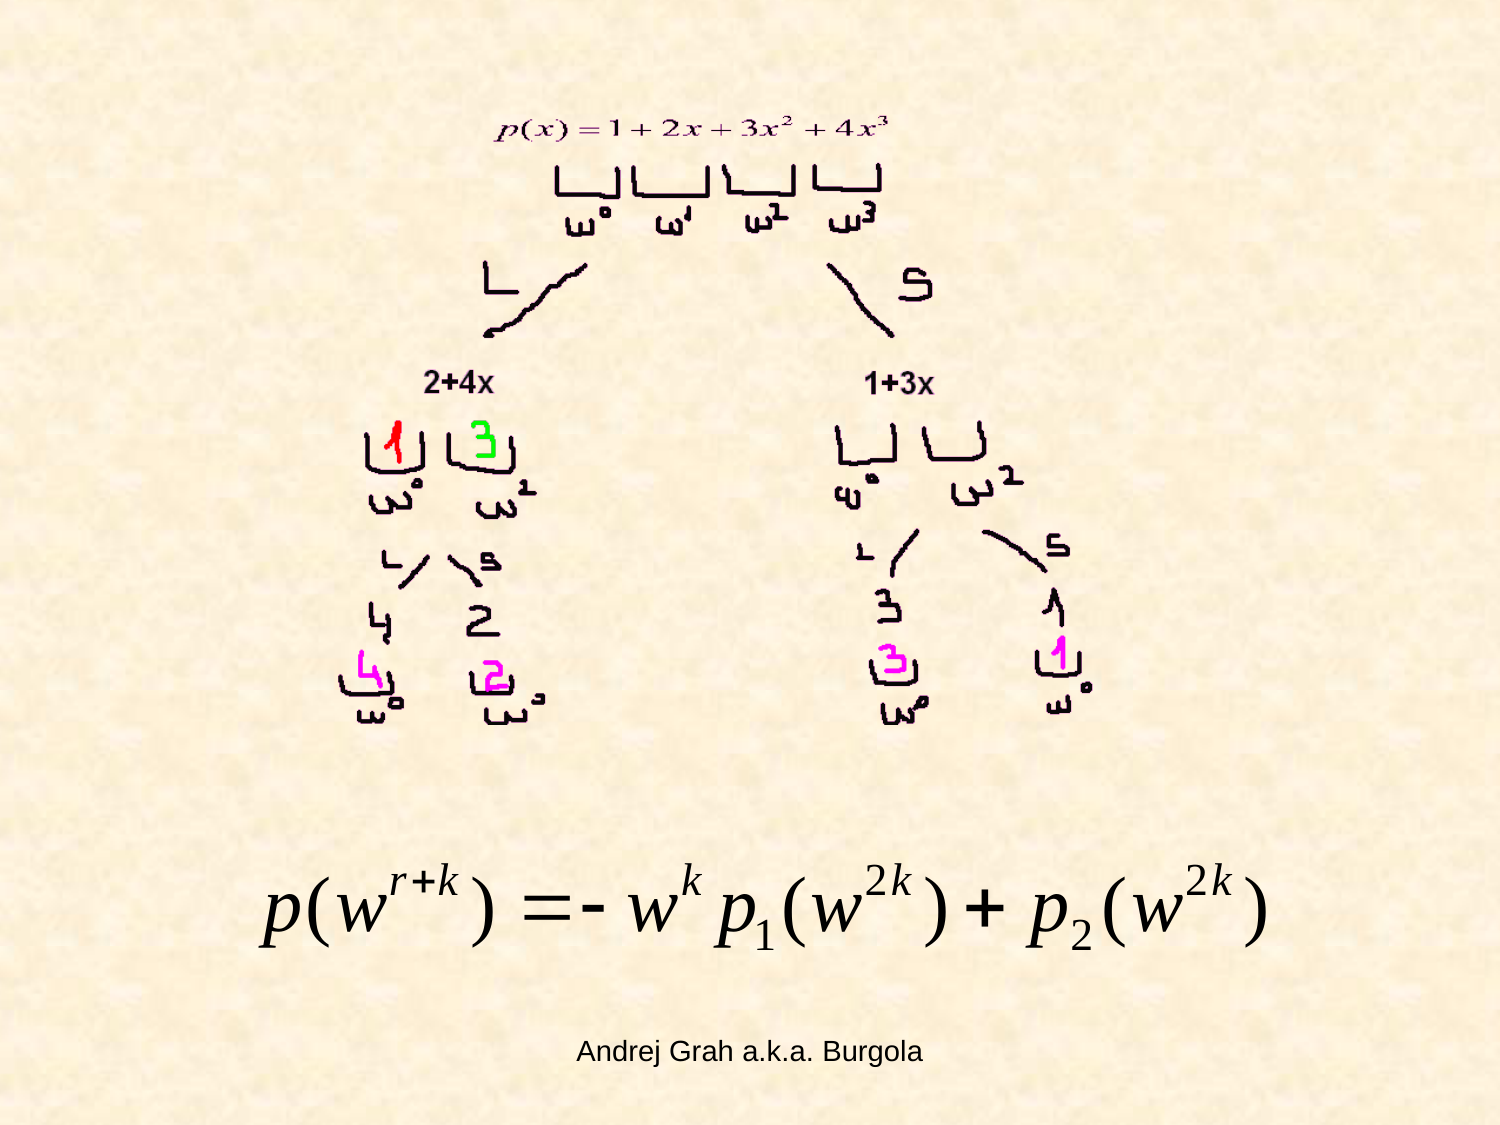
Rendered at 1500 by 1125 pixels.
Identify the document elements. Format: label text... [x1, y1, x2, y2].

text_box Andrej Grah a.k.a. Burgola [512, 1024, 988, 1103]
chart [242, 846, 1282, 964]
picture [0, 0, 1500, 1125]
